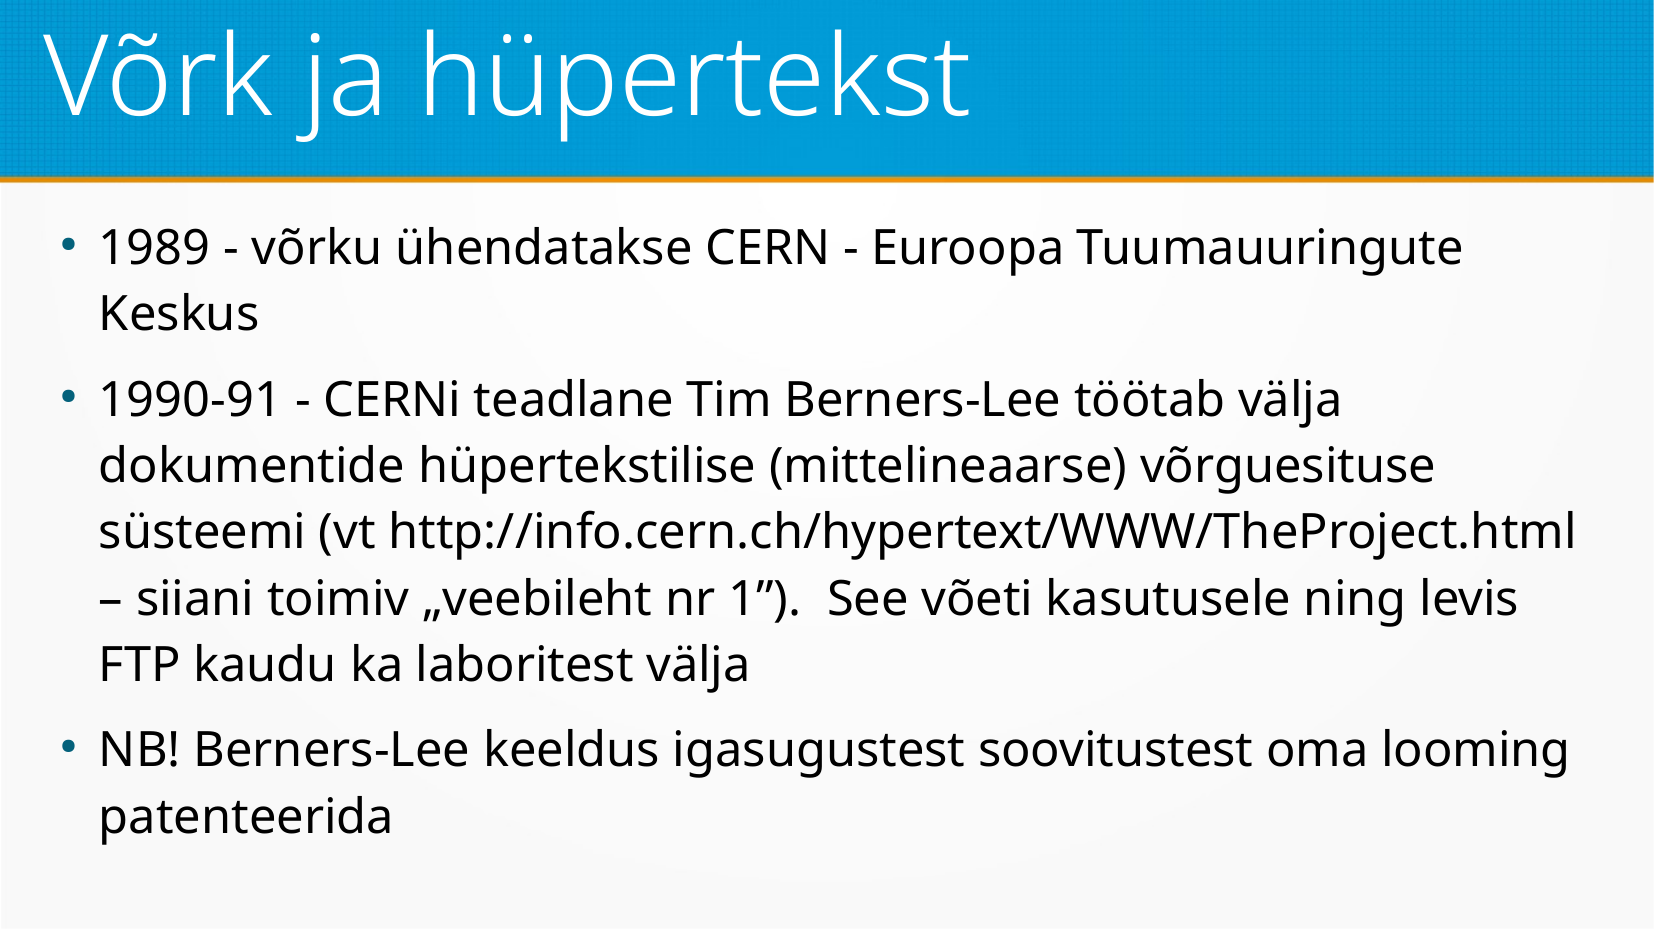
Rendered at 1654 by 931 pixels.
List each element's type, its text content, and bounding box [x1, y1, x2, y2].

picture [0, 175, 1654, 931]
title Võrk ja hüpertekst [43, 0, 1619, 149]
list 1989 - võrku ühendatakse CERN - Euroopa Tuumauuringute Keskus 1990-91 - CERNi teadlane Tim Berners-Lee töötab välja dokumentide hüpertekstilise (mittelineaarse) võrguesituse süsteemi (vt http://info.cern.ch/hypertext/WWW/TheProject.html – siiani toimiv „veebileht nr 1”). See võeti kasutusele ning levis FTP kaudu ka laboritest välja NB! Berners-Lee keeldus igasugustest soovitustest oma looming patenteerida [47, 212, 1607, 902]
